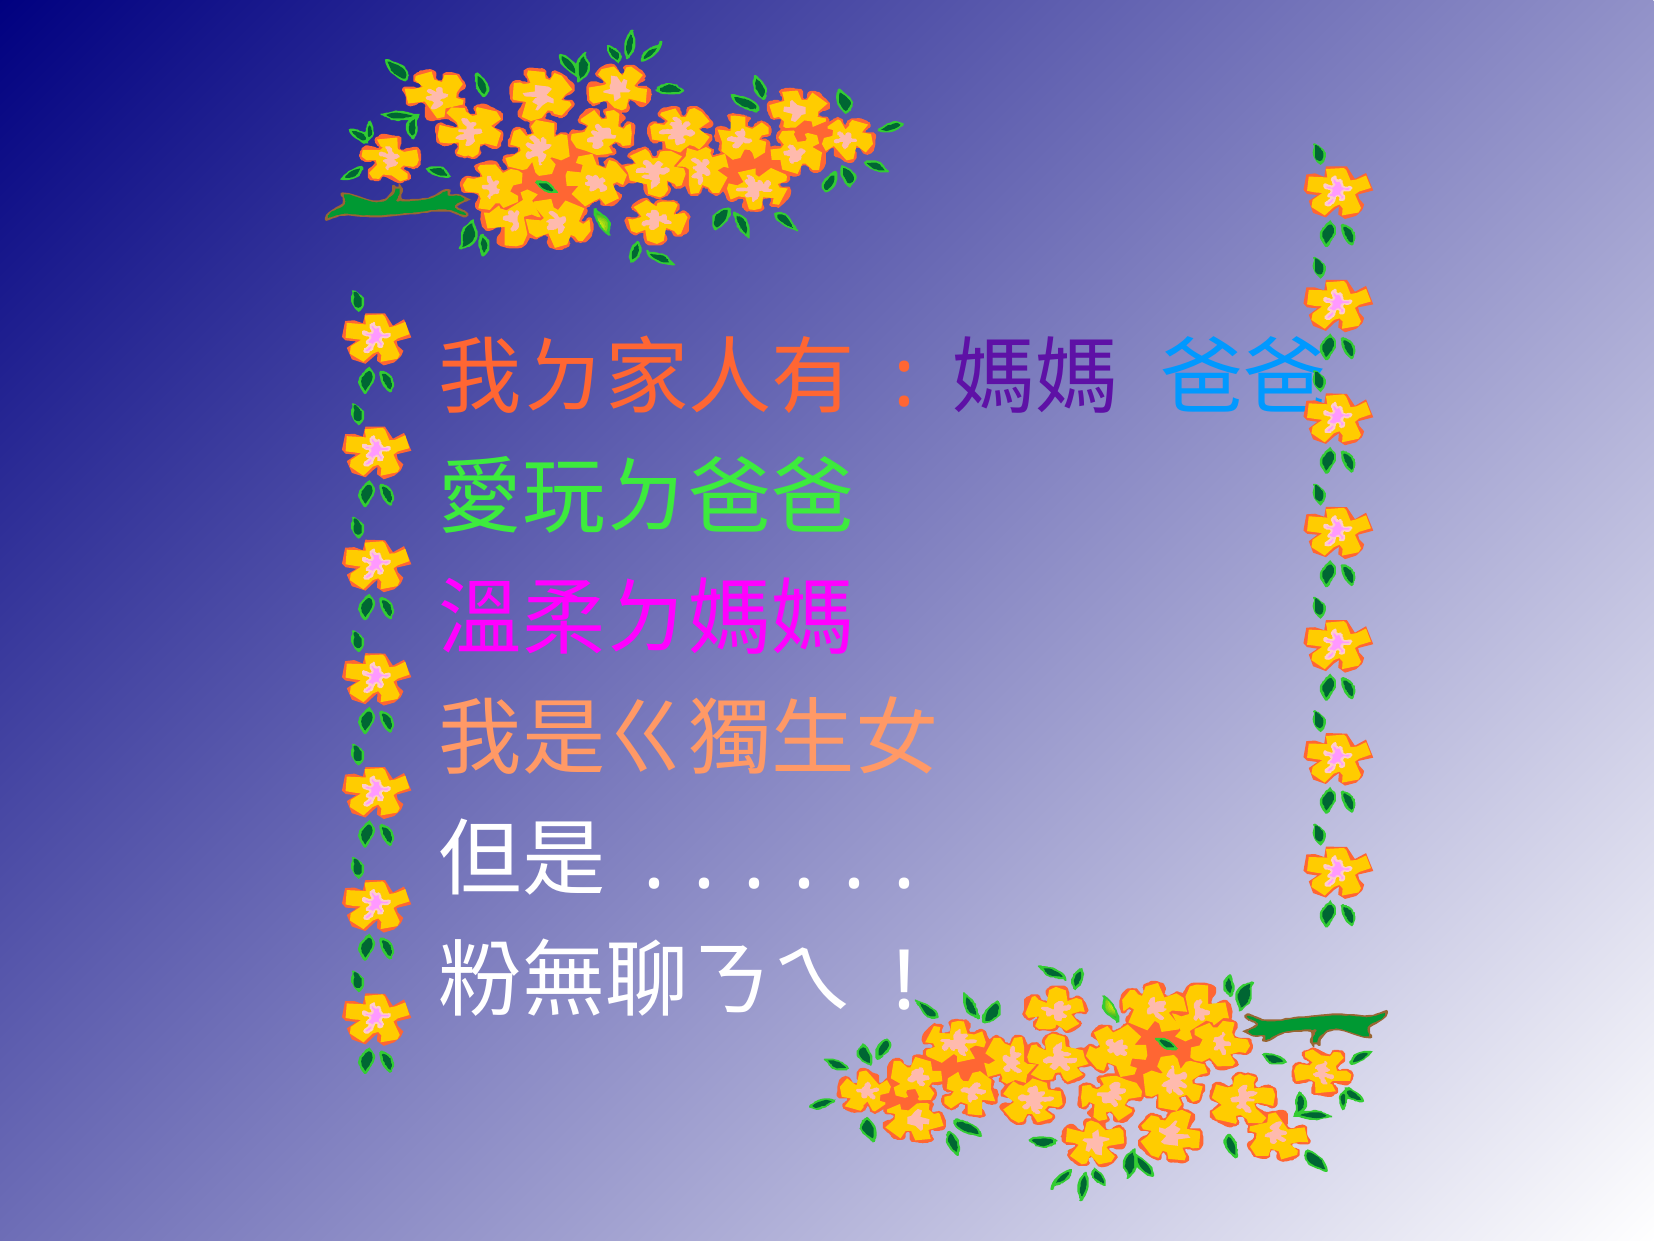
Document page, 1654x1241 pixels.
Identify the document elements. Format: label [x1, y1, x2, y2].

picture [324, 29, 1388, 1202]
